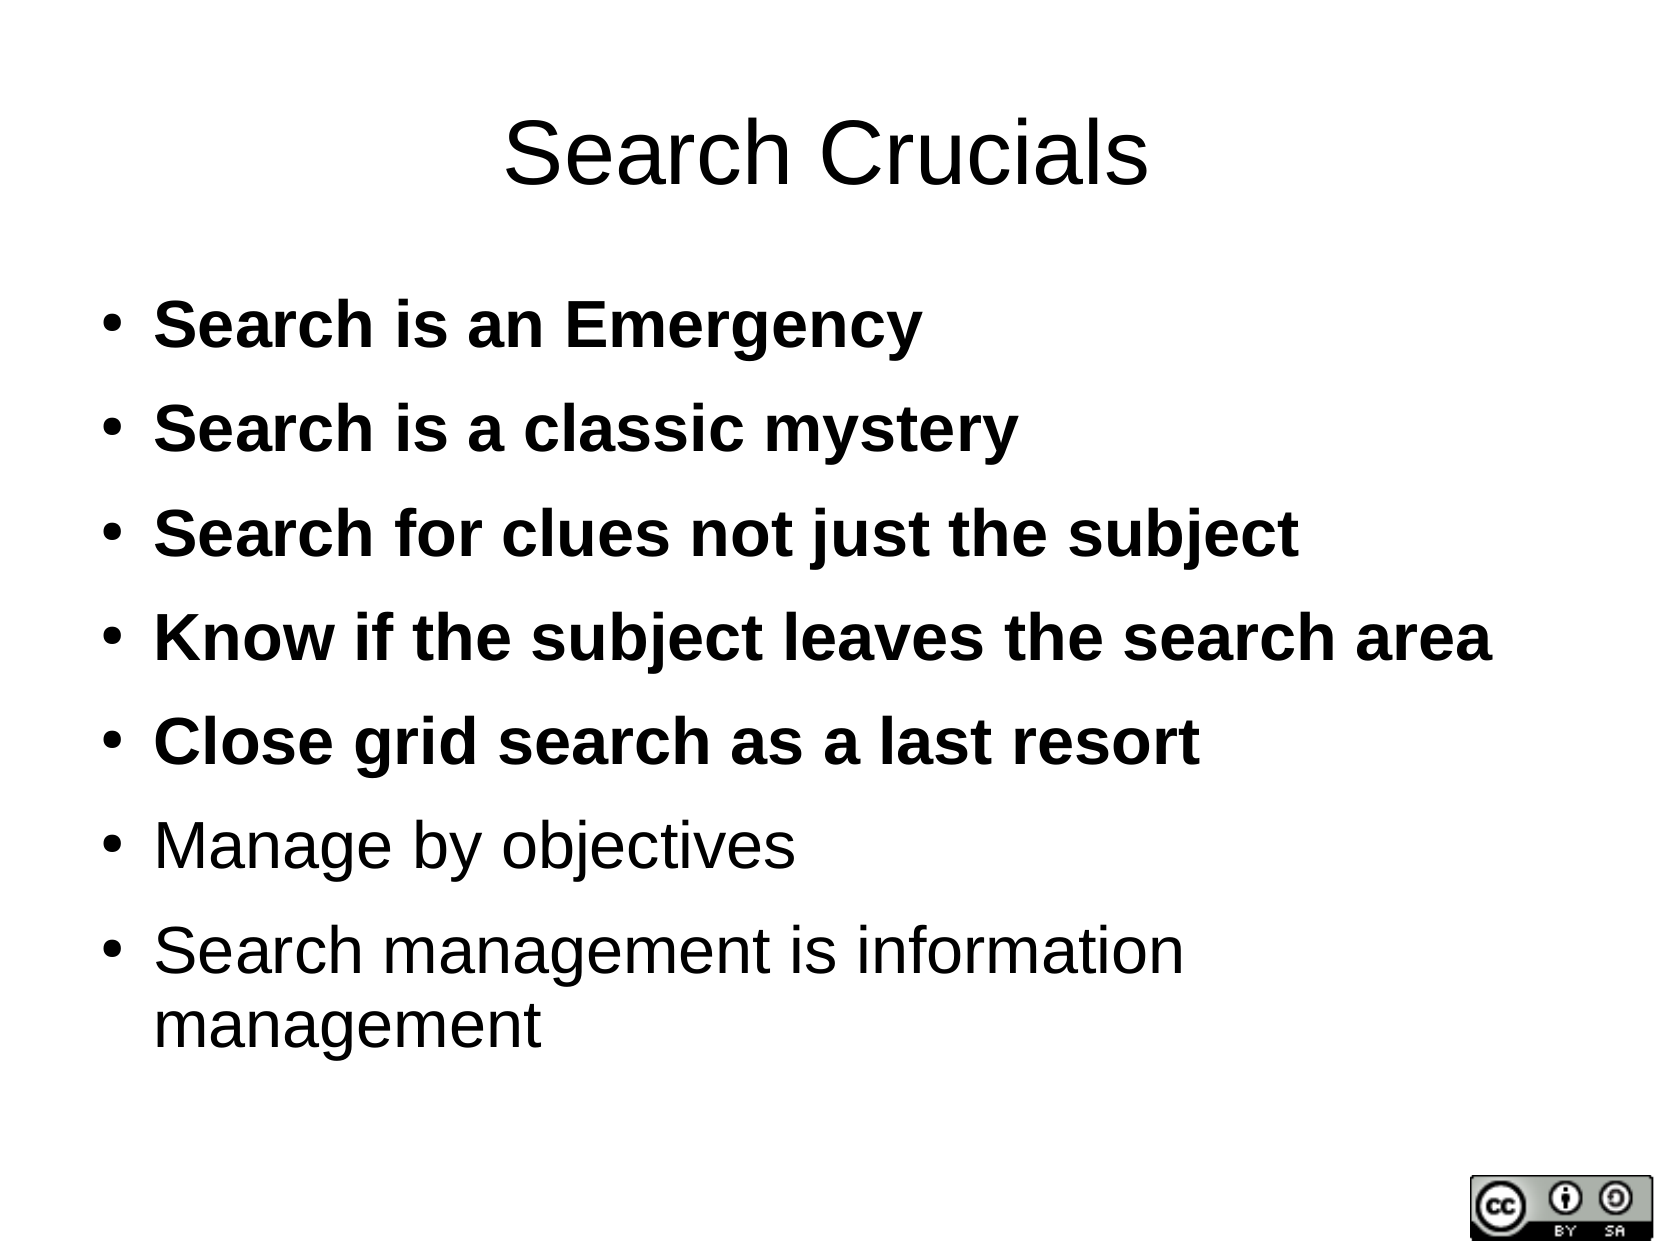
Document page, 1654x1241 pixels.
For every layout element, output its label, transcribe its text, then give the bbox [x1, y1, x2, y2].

picture [1470, 1175, 1654, 1241]
title Search Crucials [82, 49, 1571, 257]
list Search is an Emergency Search is a classic mystery Search for clues not just the subject Know if the subject leaves the search area Close grid search as a last resort Manage by objectives Search management is information management [82, 286, 1571, 1172]
